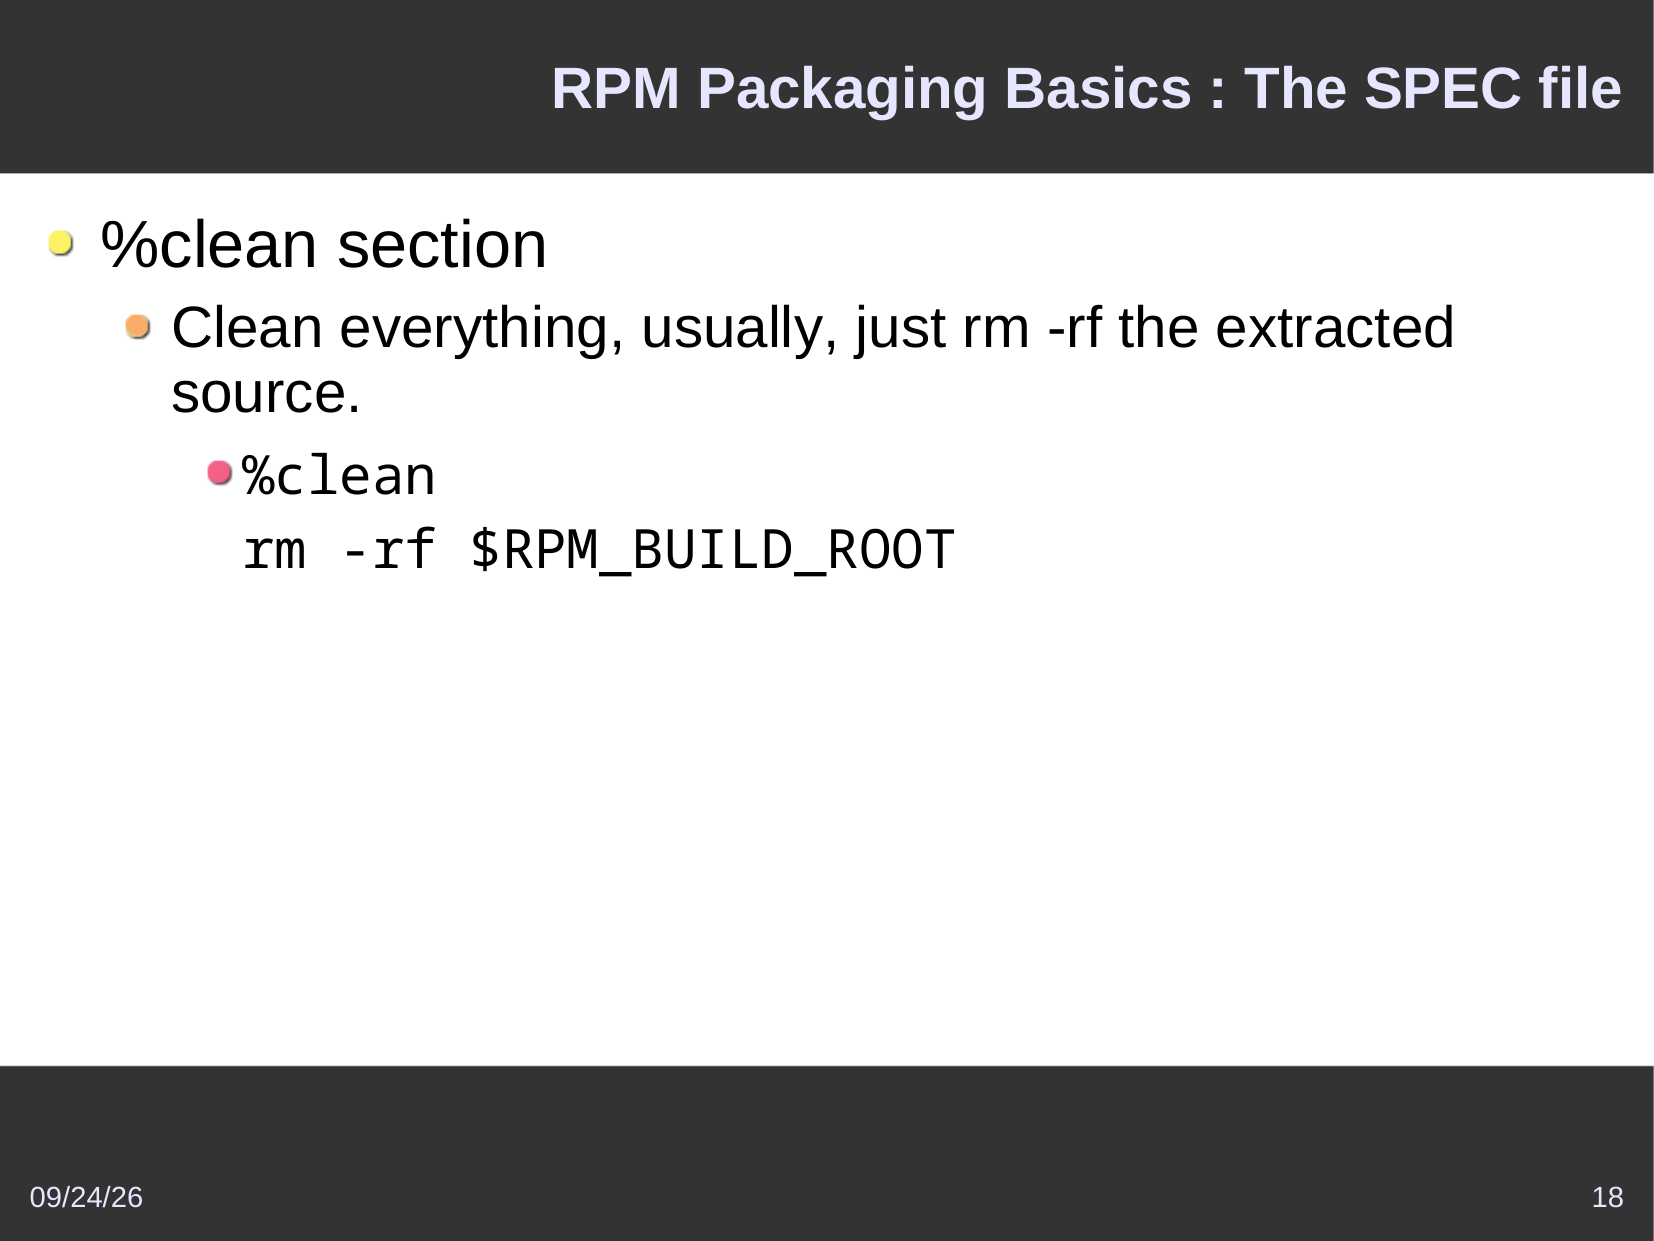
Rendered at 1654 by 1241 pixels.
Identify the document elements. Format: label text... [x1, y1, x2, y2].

title RPM Packaging Basics : The SPEC file [29, 36, 1625, 141]
picture [0, 0, 1654, 1241]
list %clean section Clean everything, usually, just rm -rf the extracted source. %clean rm -rf $RPM_BUILD_ROOT [29, 206, 1625, 1019]
